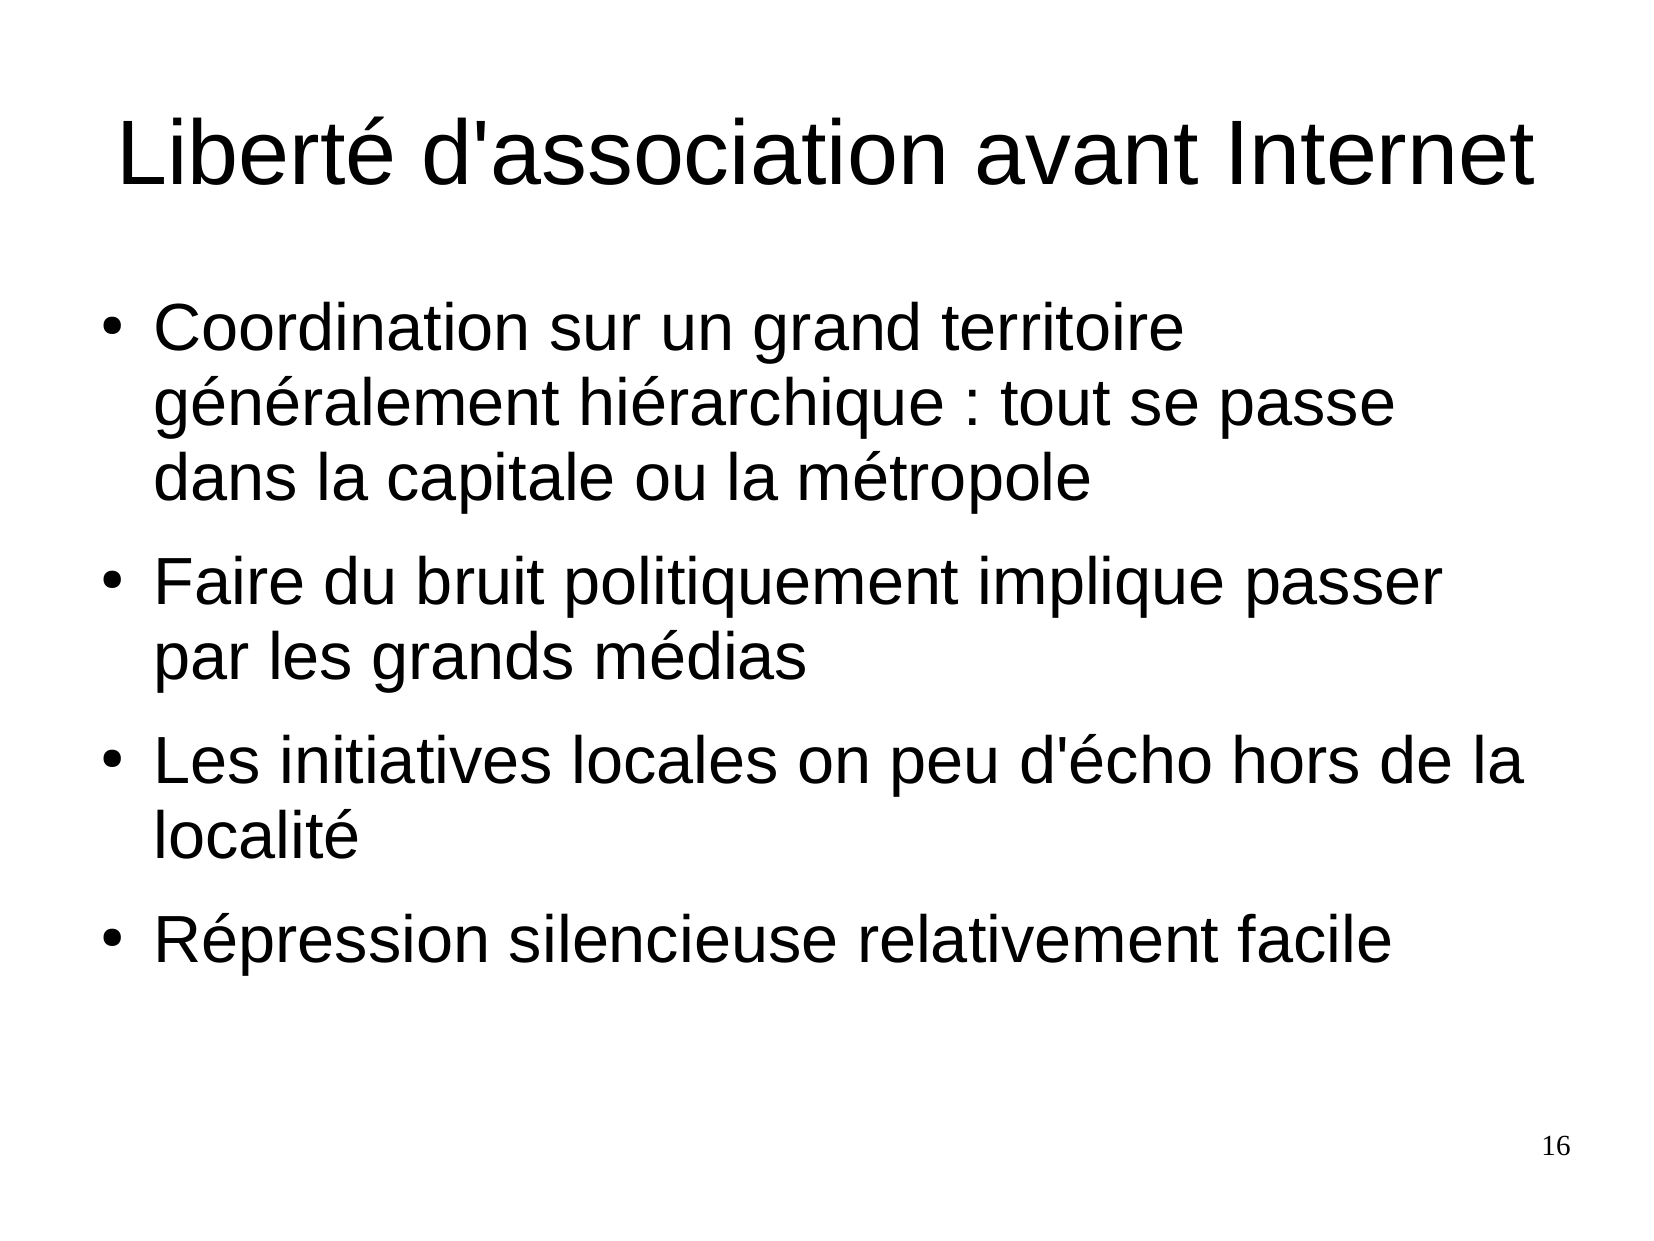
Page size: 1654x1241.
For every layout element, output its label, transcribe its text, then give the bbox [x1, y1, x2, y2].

list Coordination sur un grand territoire généralement hiérarchique : tout se passe dans la capitale ou la métropole Faire du bruit politiquement implique passer par les grands médias Les initiatives locales on peu d'écho hors de la localité Répression silencieuse relativement facile [82, 290, 1538, 1010]
title Liberté d'association avant Internet [82, 49, 1571, 257]
